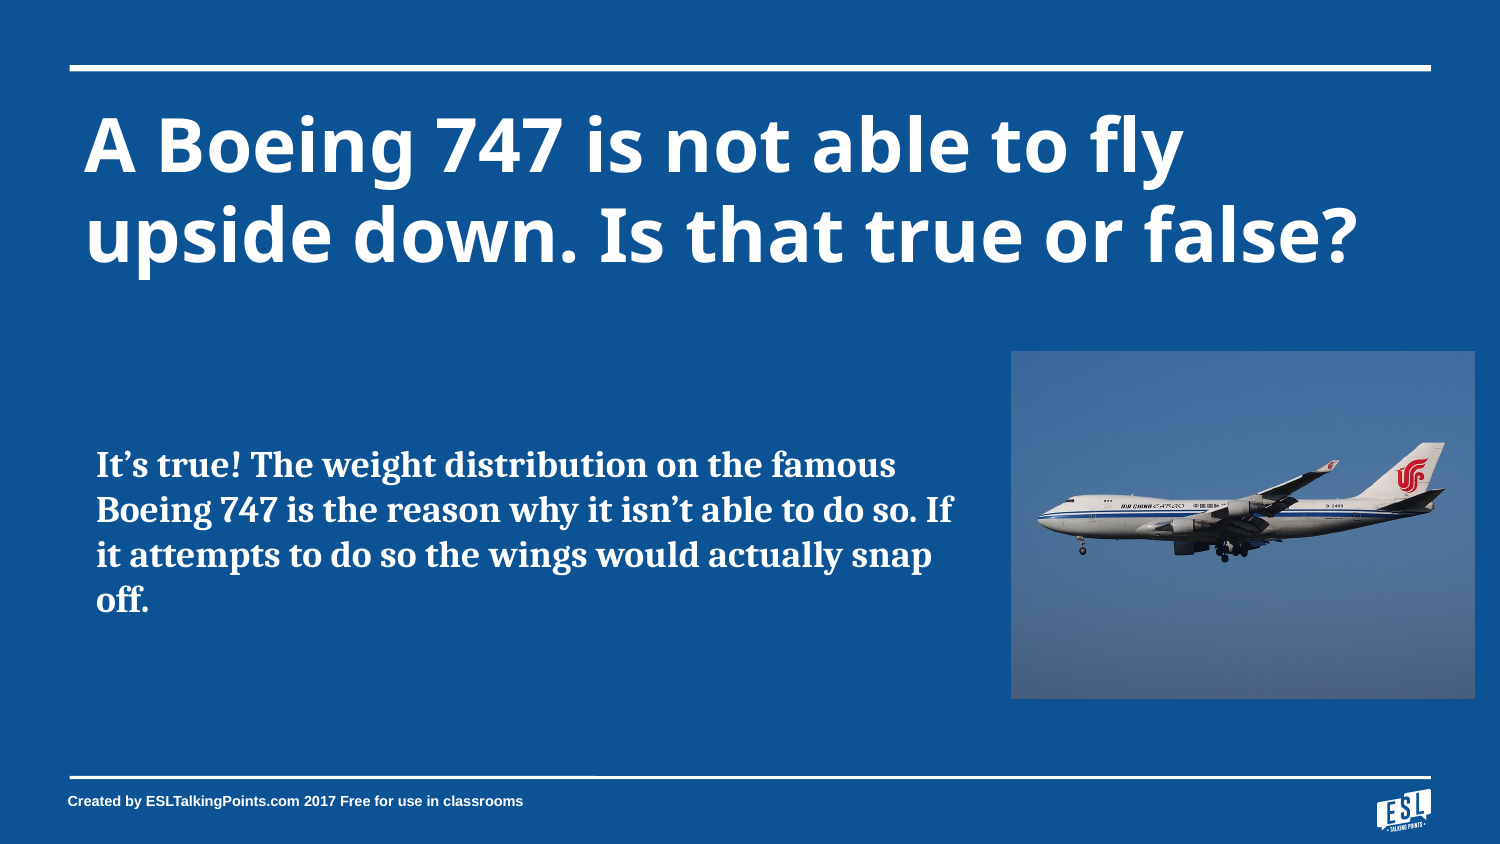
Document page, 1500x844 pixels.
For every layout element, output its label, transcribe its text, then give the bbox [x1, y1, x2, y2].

title It’s true! The weight distribution on the famous Boeing 747 is the reason why it isn’t able to do so. If it attempts to do so the wings would actually snap off. [81, 424, 987, 682]
text_box Created by ESLTalkingPoints.com 2017 Free for use in classrooms [52, 779, 1070, 822]
picture [1377, 789, 1431, 832]
picture [1011, 351, 1475, 699]
title A Boeing 747 is not able to fly upside down. Is that true or false? [69, 82, 1431, 327]
